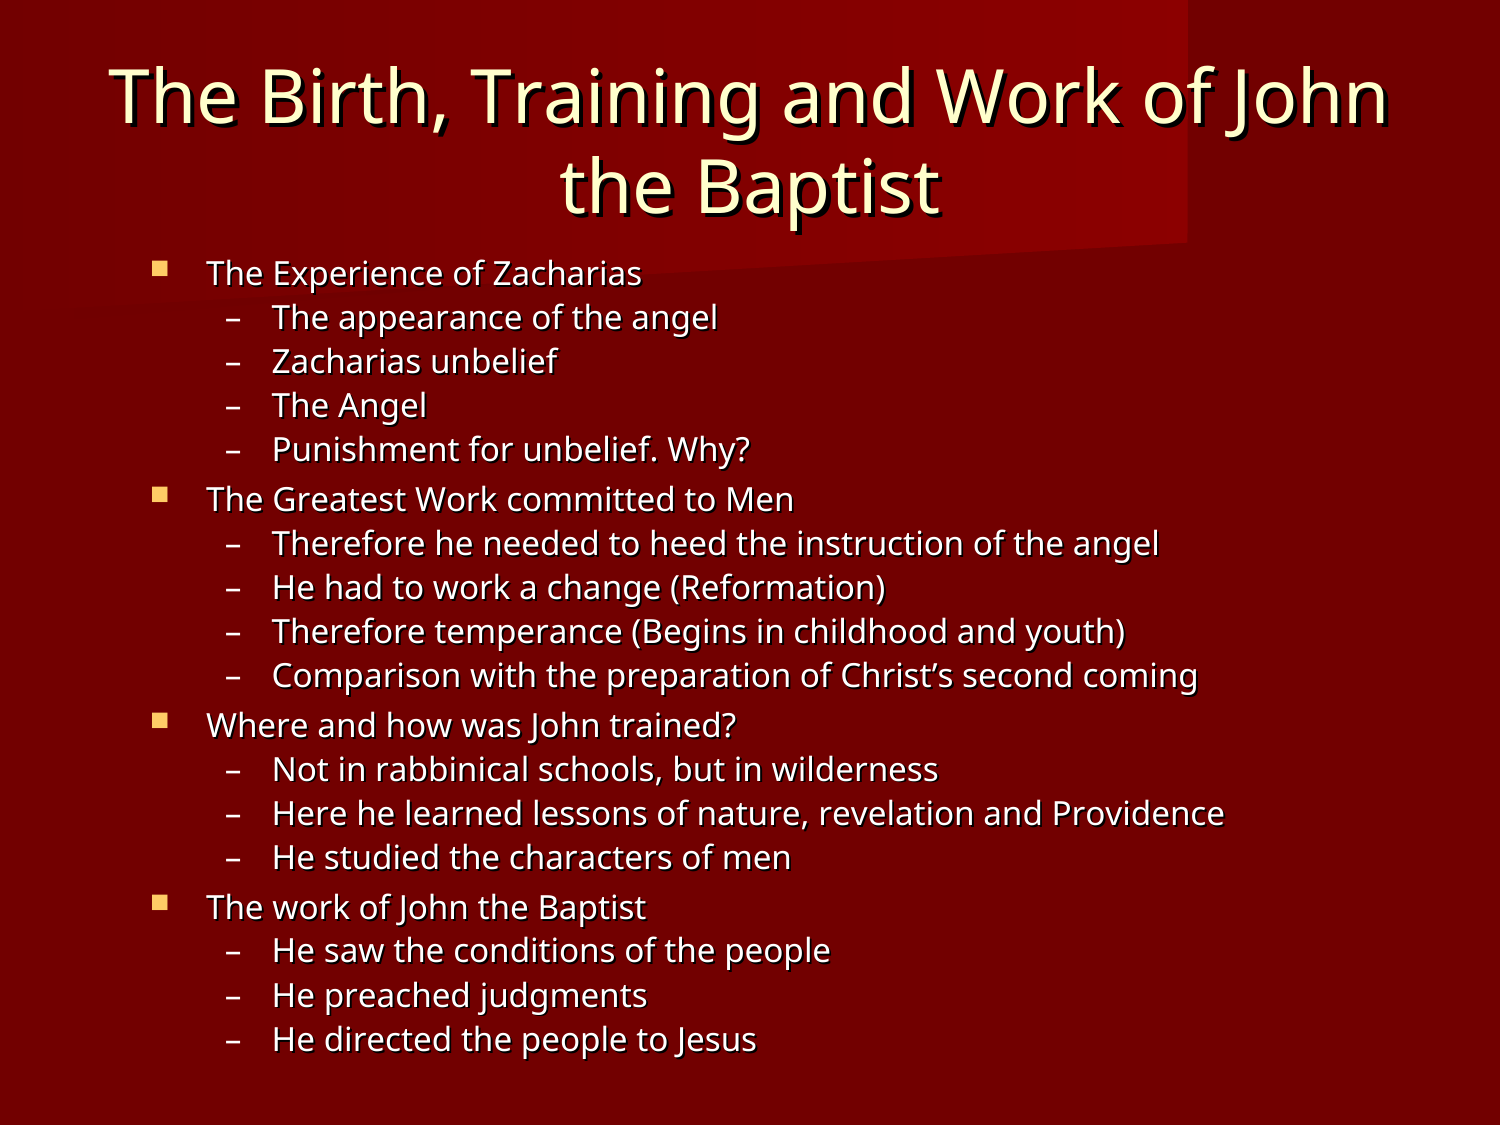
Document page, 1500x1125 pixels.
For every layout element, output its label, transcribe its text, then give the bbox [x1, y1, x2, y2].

title The Birth, Training and Work of John the Baptist [75, 41, 1426, 237]
list The Experience of Zacharias The appearance of the angel Zacharias unbelief The Angel Punishment for unbelief. Why? The Greatest Work committed to Men Therefore he needed to heed the instruction of the angel He had to work a change (Reformation) Therefore temperance (Begins in childhood and youth) Comparison with the preparation of Christ’s second coming Where and how was John trained? Not in rabbinical schools, but in wilderness Here he learned lessons of nature, revelation and Providence He studied the characters of men The work of John the Baptist He saw the conditions of the people He preached judgments He directed the people to Jesus [135, 244, 1377, 1104]
